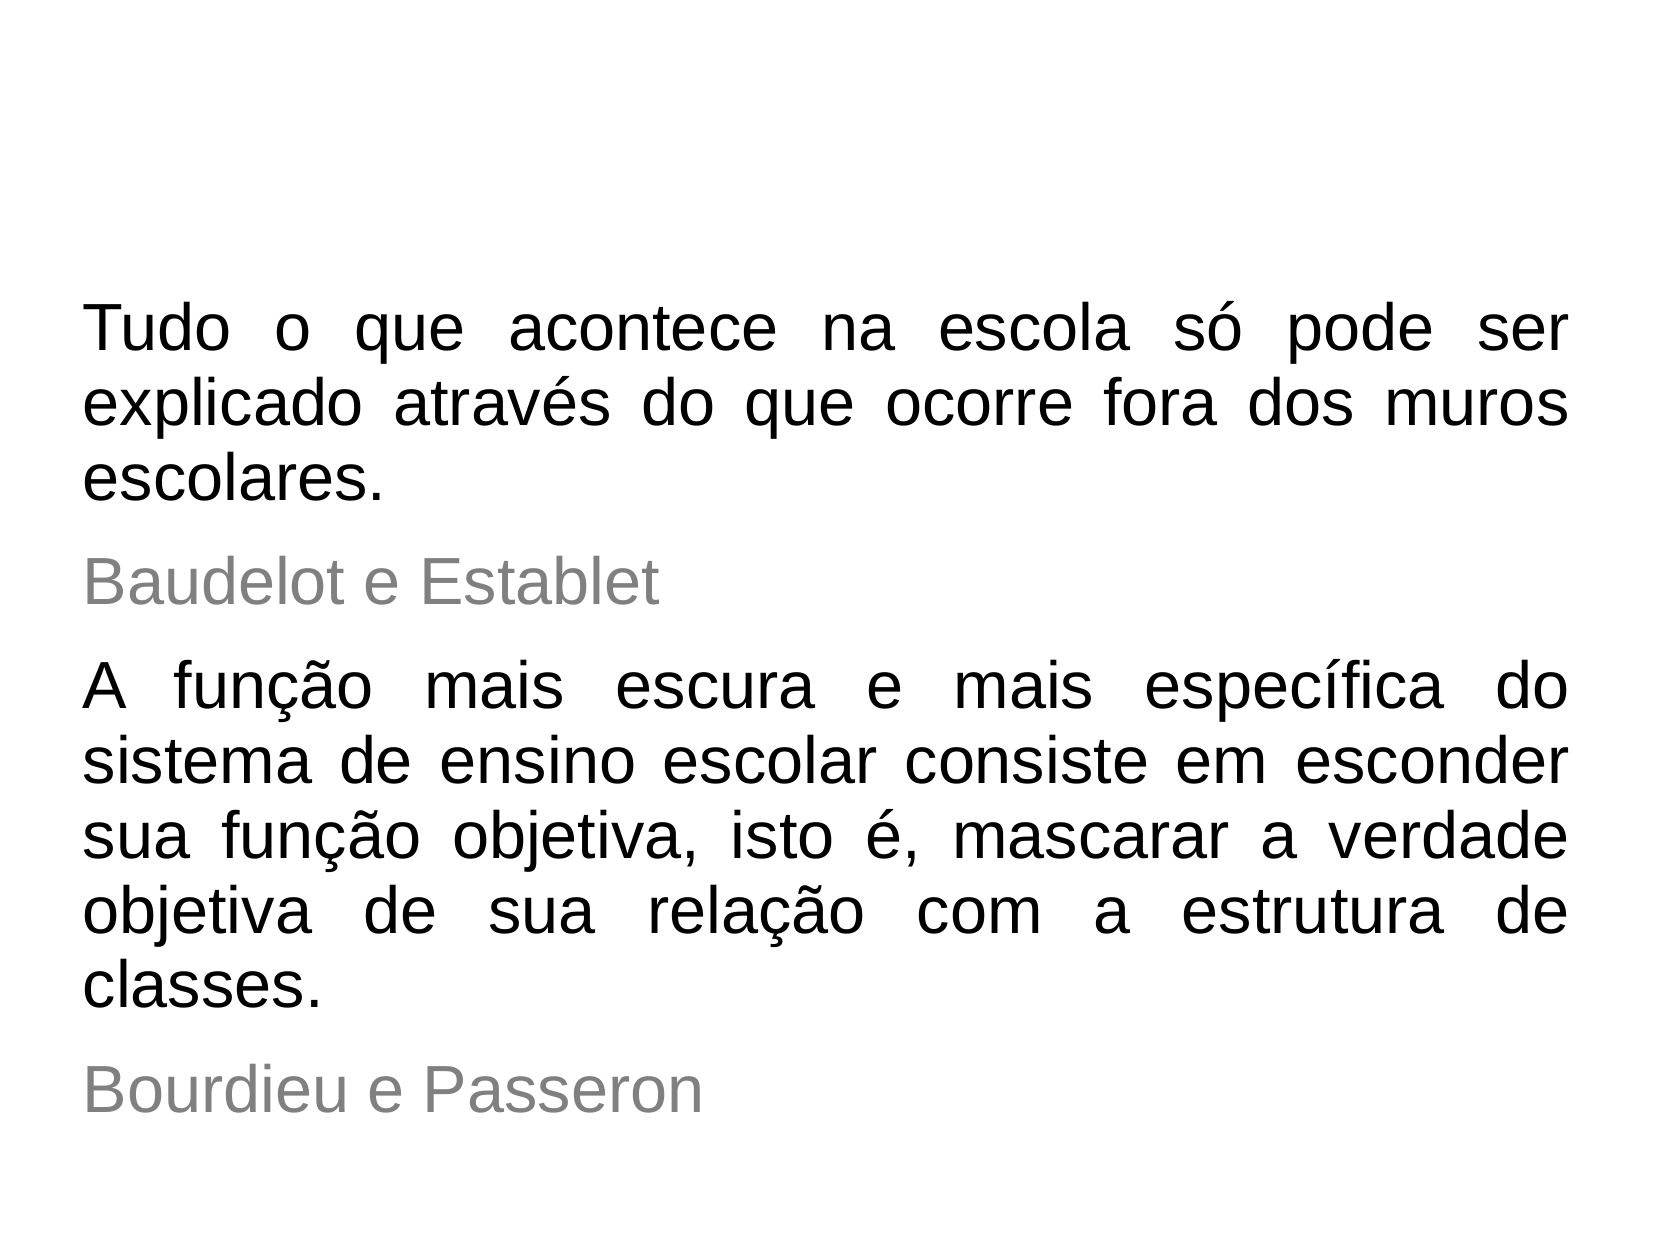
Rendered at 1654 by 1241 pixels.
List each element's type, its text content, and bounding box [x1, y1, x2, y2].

list Tudo o que acontece na escola só pode ser explicado através do que ocorre fora dos muros escolares. Baudelot e Establet A função mais escura e mais específica do sistema de ensino escolar consiste em esconder sua função objetiva, isto é, mascarar a verdade objetiva de sua relação com a estrutura de classes. Bourdieu e Passeron [82, 290, 1571, 1127]
